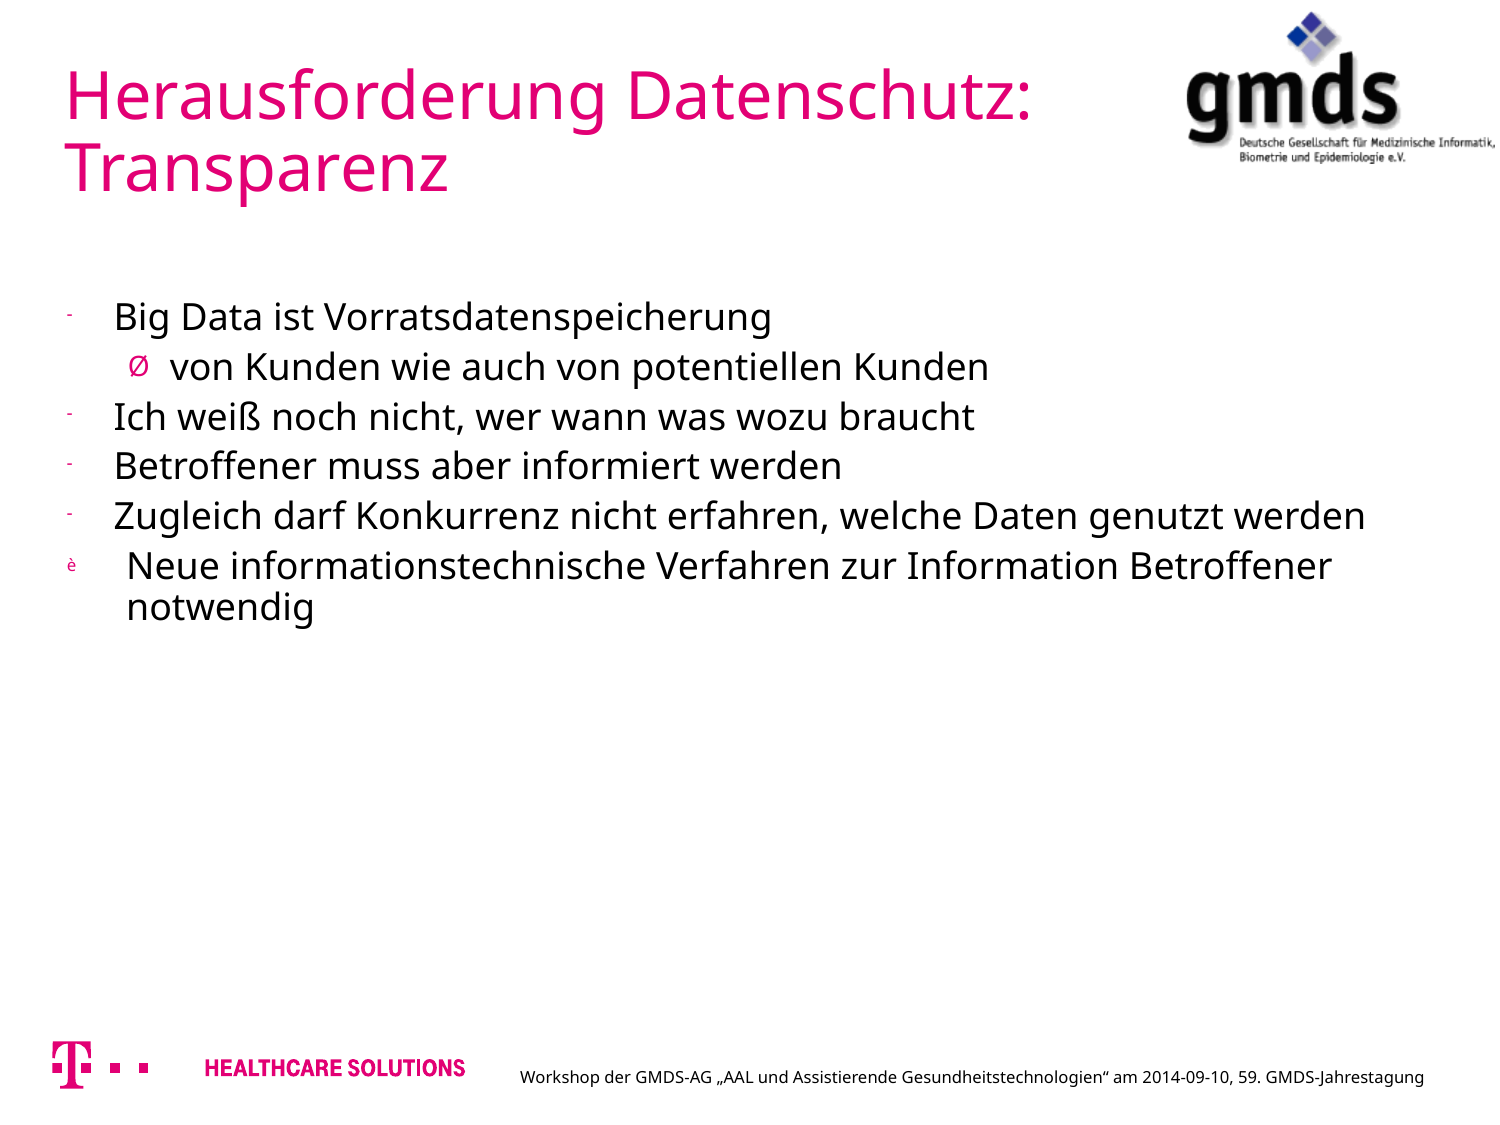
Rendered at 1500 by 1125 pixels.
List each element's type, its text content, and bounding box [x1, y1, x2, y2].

text_box Workshop der GMDS-AG „AAL und Assistierende Gesundheitstechnologien“ am 2014-09-10, 59. GMDS-Jahrestagung [520, 1049, 1479, 1087]
picture [1181, 8, 1495, 164]
list Big Data ist Vorratsdatenspeicherung von Kunden wie auch von potentiellen Kunden Ich weiß noch nicht, wer wann was wozu braucht Betroffener muss aber informiert werden Zugleich darf Konkurrenz nicht erfahren, welche Daten genutzt werden Neue informationstechnische Verfahren zur Information Betroffener notwendig [51, 290, 1447, 994]
title Herausforderung Datenschutz: Transparenz [50, 54, 1179, 185]
